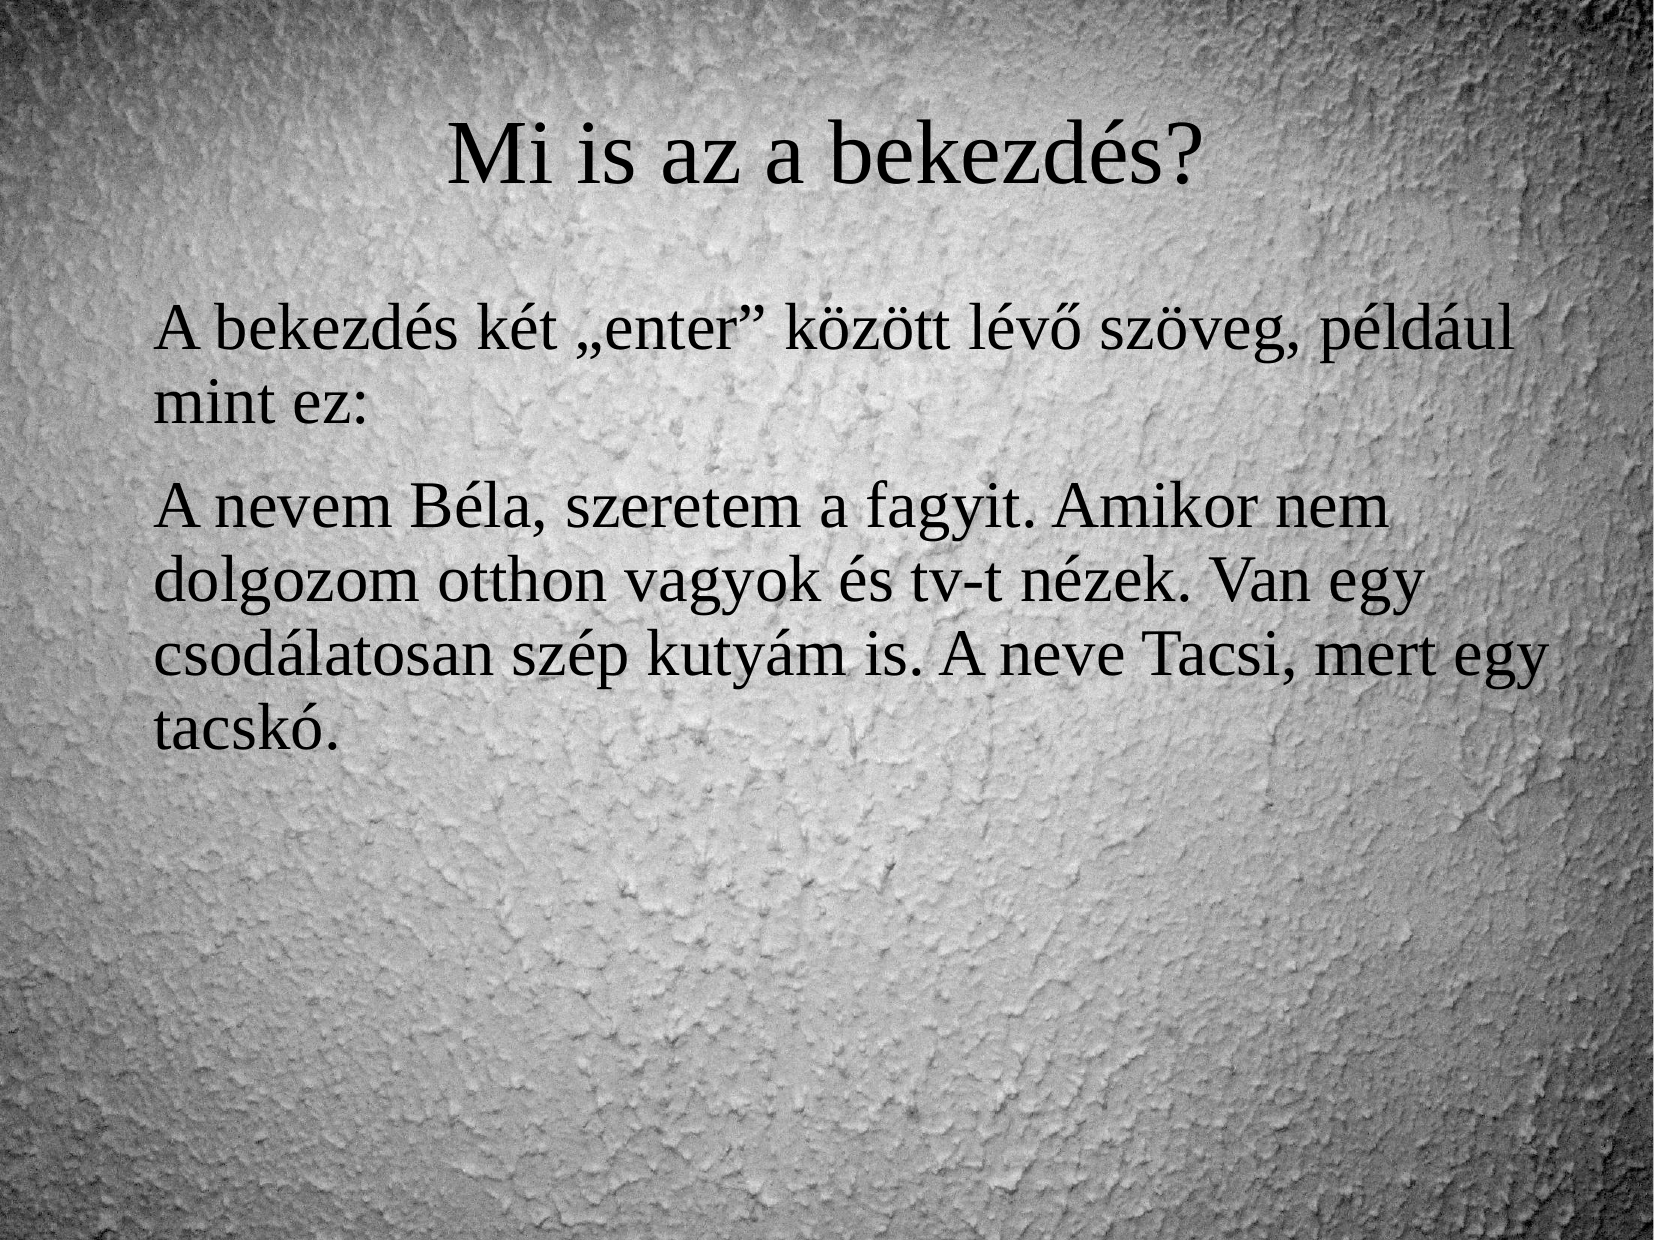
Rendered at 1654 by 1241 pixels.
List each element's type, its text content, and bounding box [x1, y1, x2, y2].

title Mi is az a bekezdés? [82, 49, 1571, 257]
picture [0, 0, 1654, 1240]
list A bekezdés két „enter” között lévő szöveg, például mint ez: A nevem Béla, szeretem a fagyit. Amikor nem dolgozom otthon vagyok és tv-t nézek. Van egy csodálatosan szép kutyám is. A neve Tacsi, mert egy tacskó. [82, 290, 1571, 1010]
